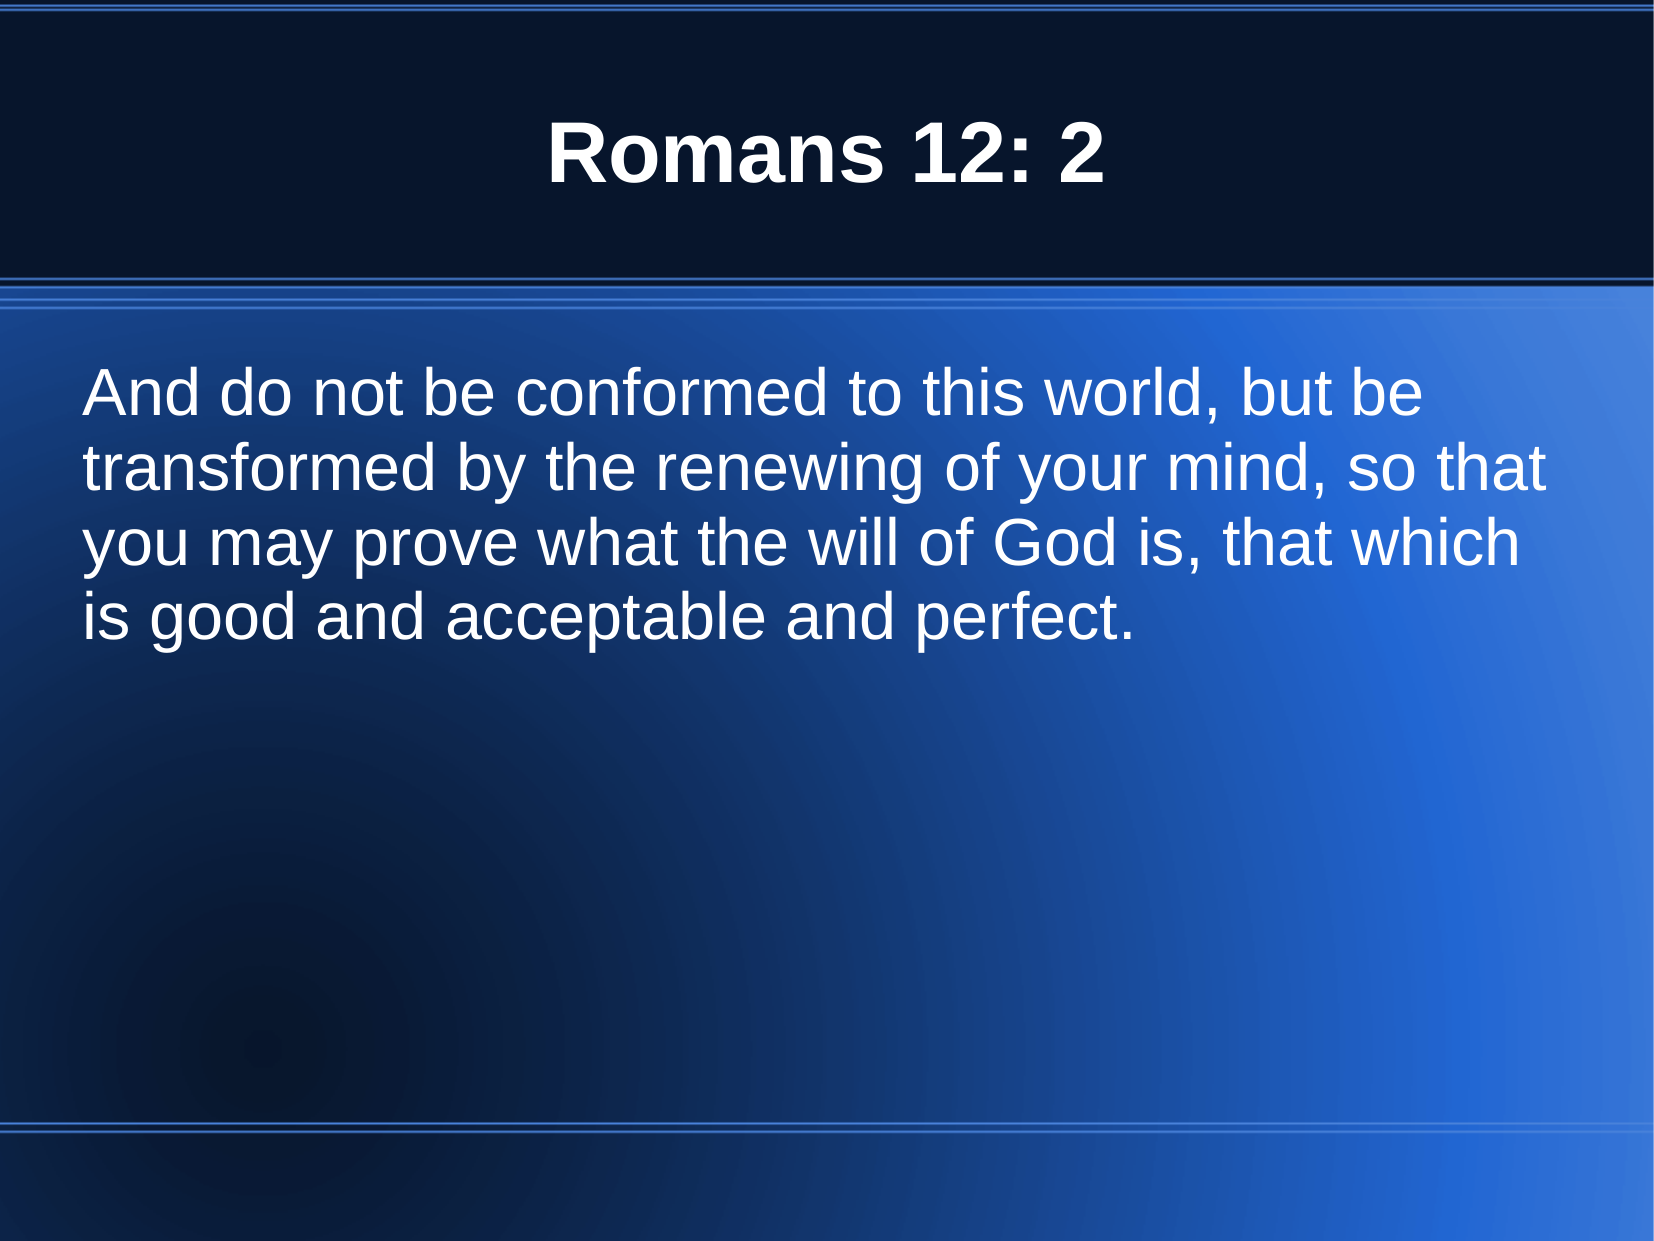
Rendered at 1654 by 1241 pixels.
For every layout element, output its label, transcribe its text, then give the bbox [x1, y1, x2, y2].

list And do not be conformed to this world, but be transformed by the renewing of your mind, so that you may prove what the will of God is, that which is good and acceptable and perfect. [82, 355, 1571, 1058]
title Romans 12: 2 [82, 49, 1571, 257]
picture [0, 0, 1654, 1241]
